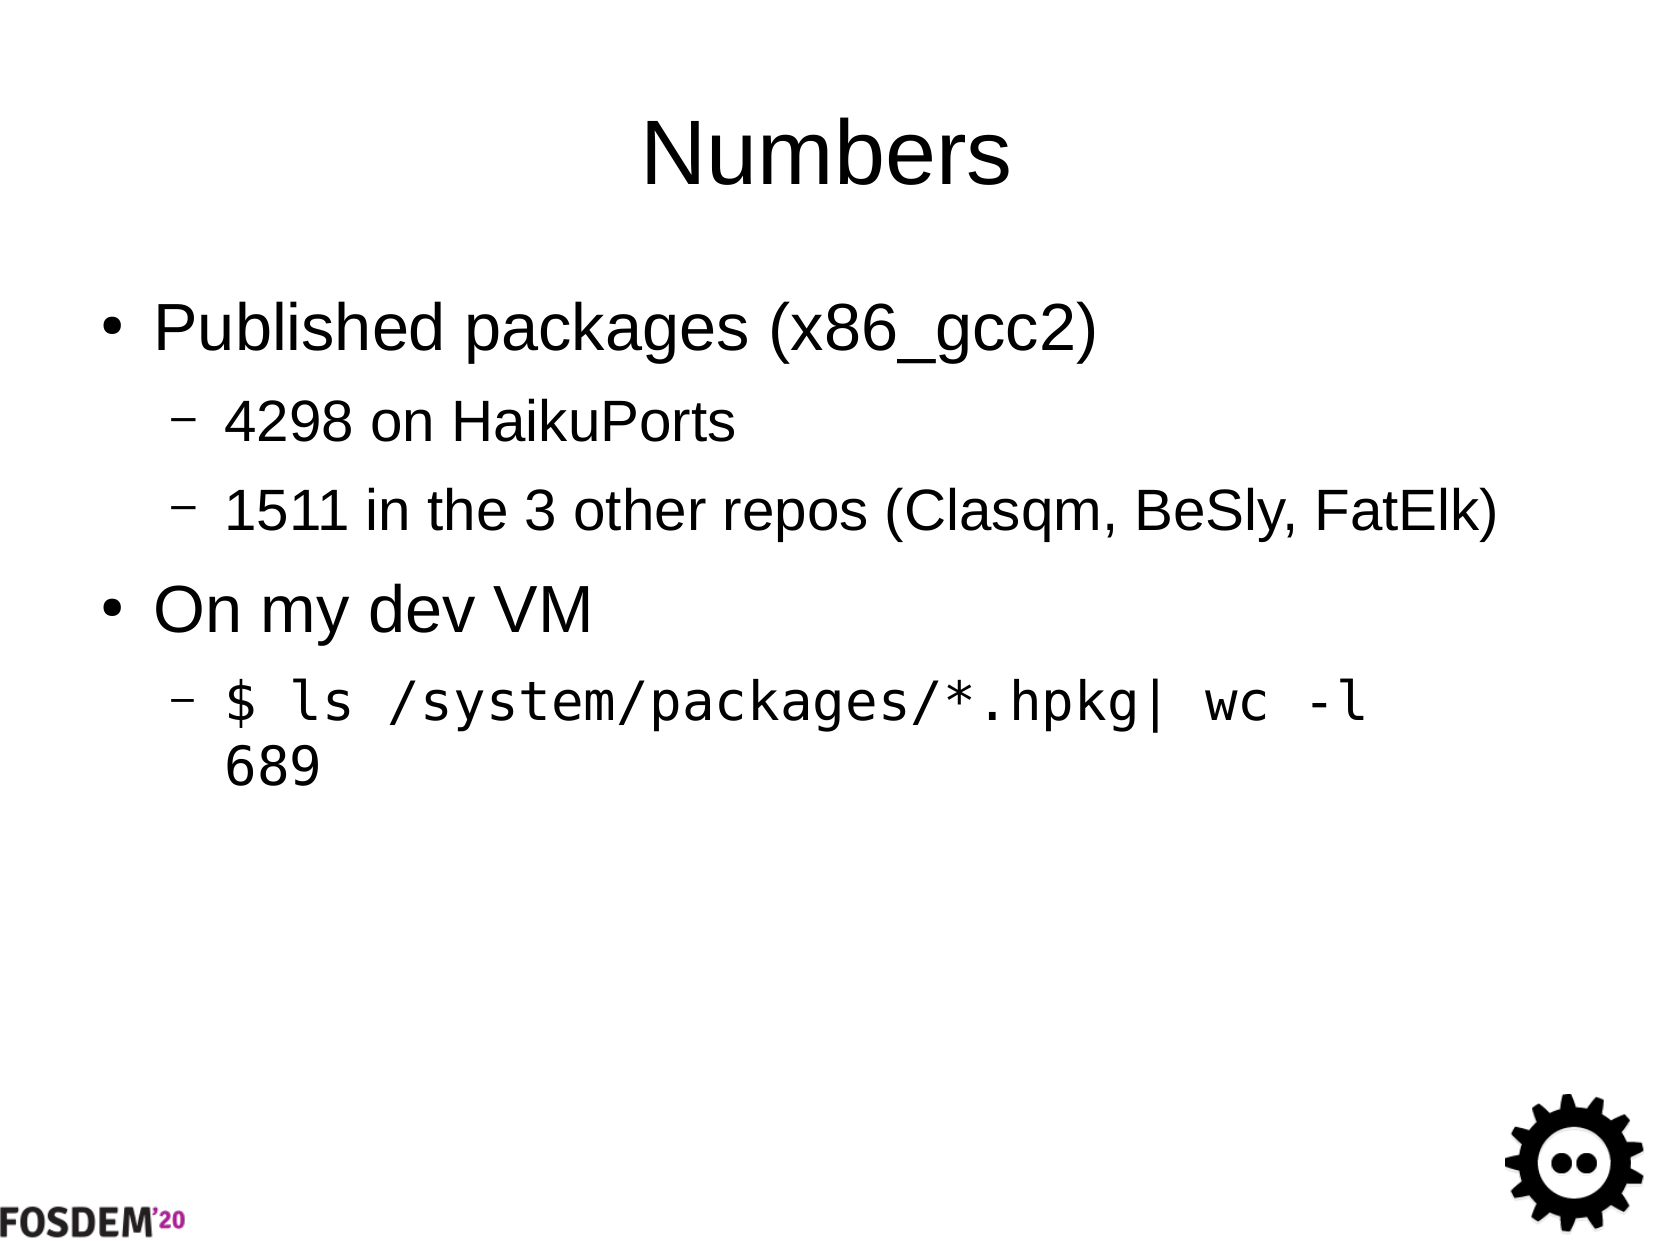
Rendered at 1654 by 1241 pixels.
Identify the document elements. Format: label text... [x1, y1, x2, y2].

picture [1505, 1094, 1648, 1235]
title Numbers [82, 49, 1571, 257]
picture [0, 1202, 188, 1241]
list Published packages (x86_gcc2) 4298 on HaikuPorts 1511 in the 3 other repos (Clasqm, BeSly, FatElk) On my dev VM $ ls /system/packages/*.hpkg| wc -l 689 [82, 290, 1571, 1010]
